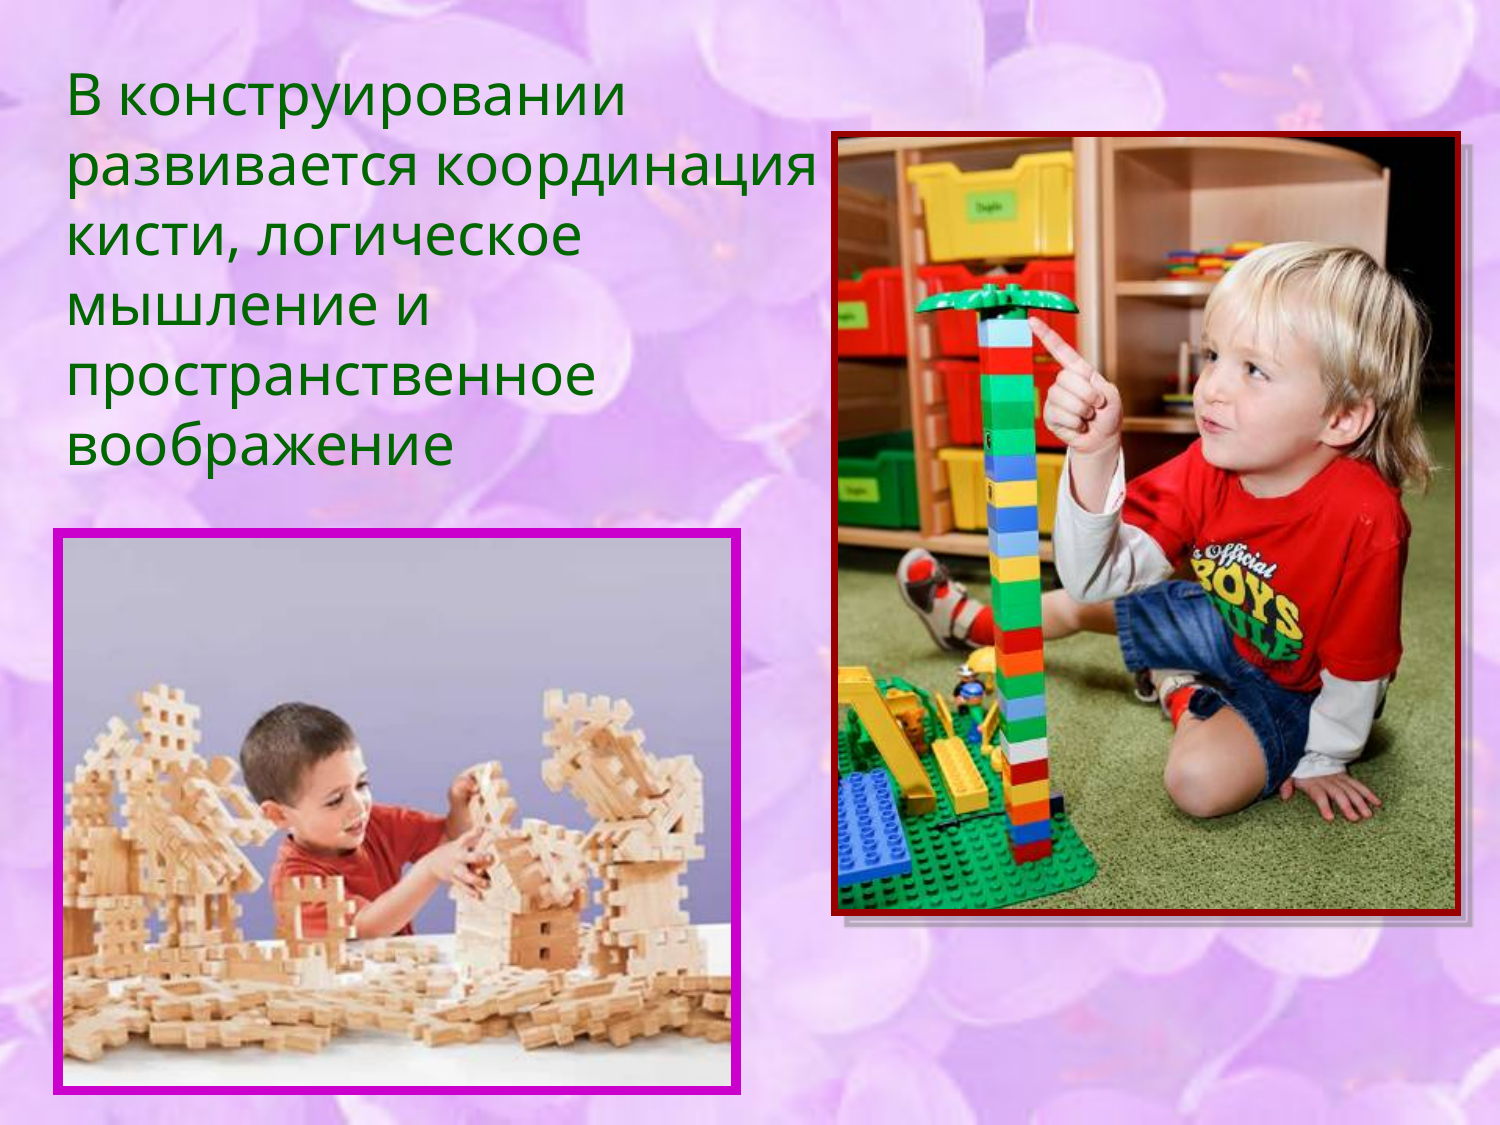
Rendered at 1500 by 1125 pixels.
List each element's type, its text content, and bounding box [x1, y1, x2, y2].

picture [837, 137, 1455, 910]
picture [62, 537, 732, 1086]
text_box В конструировании развивается координация кисти, логическое мышление и пространственное воображение [50, 50, 838, 486]
